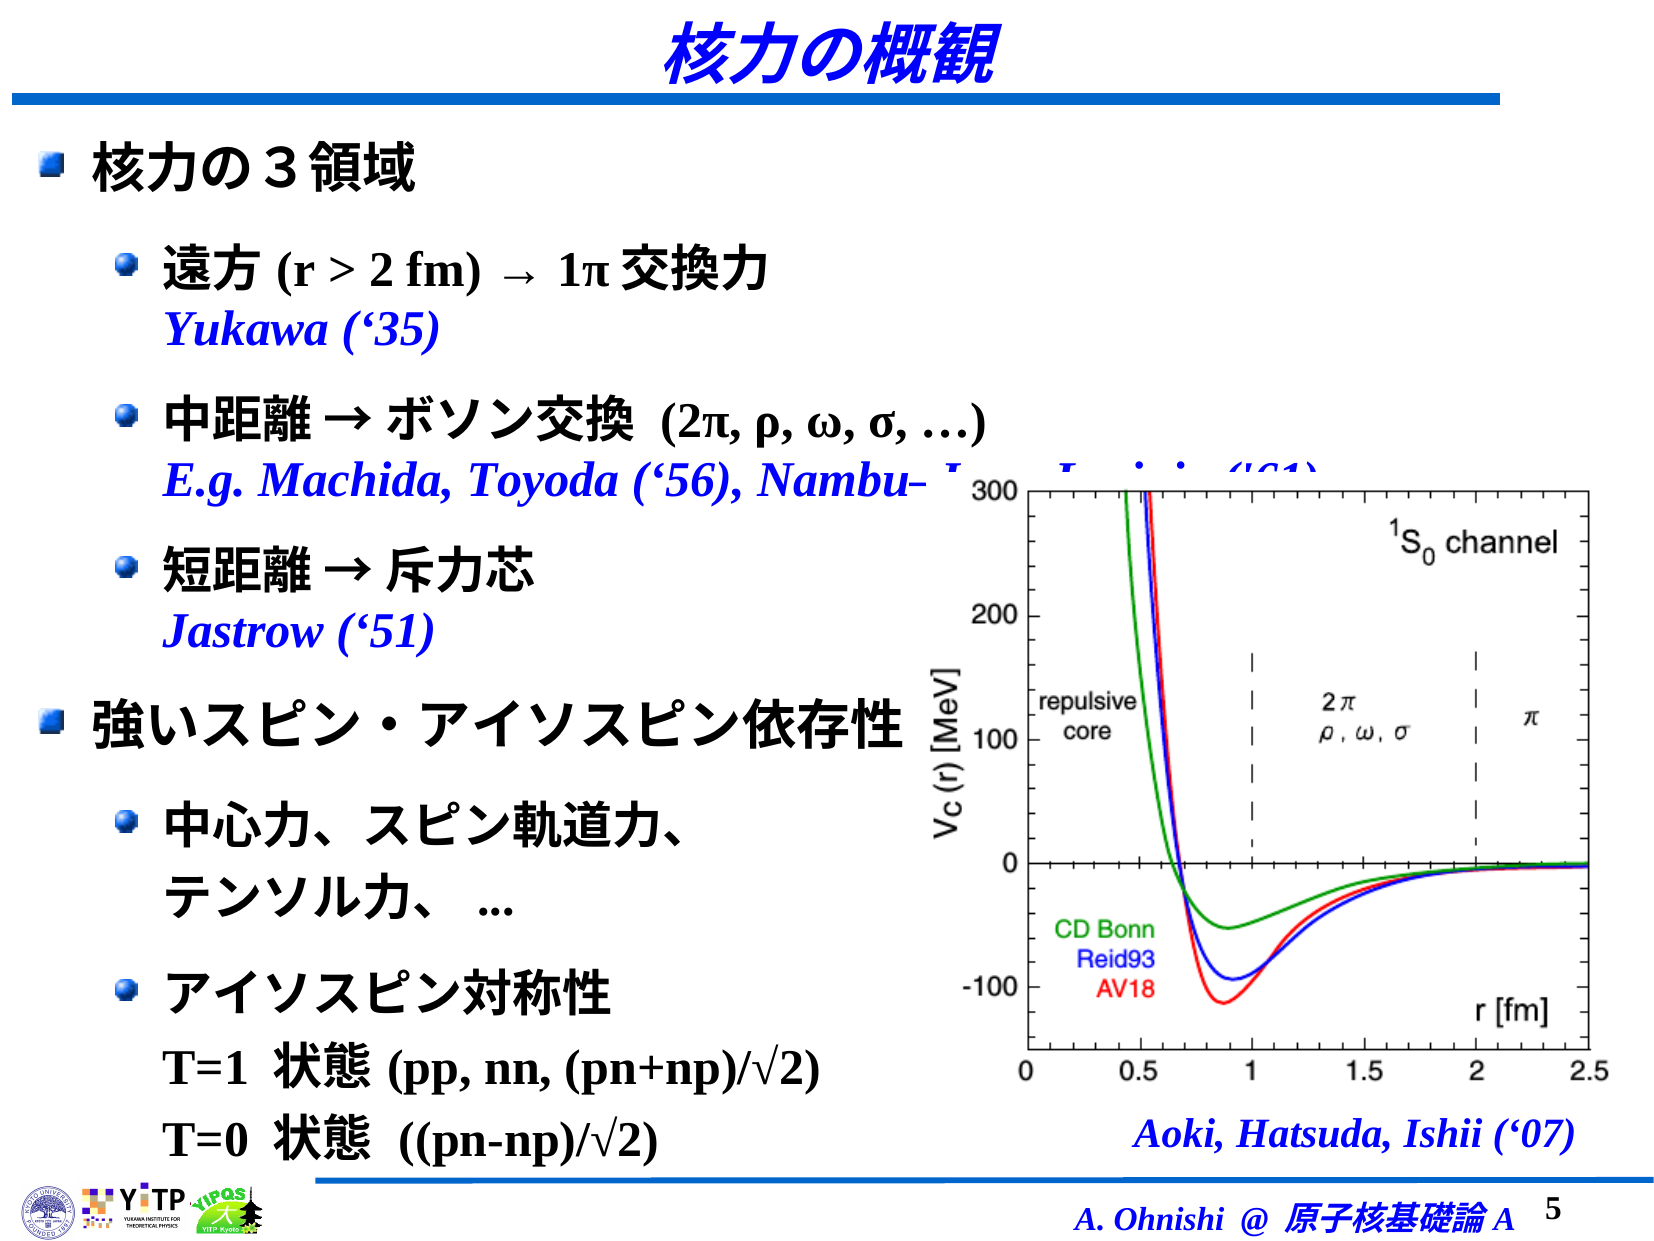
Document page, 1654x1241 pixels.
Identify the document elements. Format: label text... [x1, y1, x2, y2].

picture [926, 472, 1621, 1096]
text_box Aoki, Hatsuda, Ishii (‘07) [1133, 1110, 1607, 1158]
picture [77, 1179, 263, 1234]
list 核力の３領域 遠方(r > 2 fm) → 1π交換力 Yukawa (‘35) 中距離 → ボソン交換 (2π, ρ, ω, σ, …) E.g. Machida, Toyoda (‘56), Nambu–Jona-Lasinio ('61) 短距離 → 斥力芯 Jastrow (‘51) 強いスピン・アイソスピン依存性 中心力、スピン軌道力、 テンソル力、... アイソスピン対称性 T=1 状態(pp, nn, (pn+np)/√2) T=0 状態 ((pn-np)/√2) [20, 124, 1621, 1137]
title 核力の概観 [0, 0, 1654, 99]
picture [20, 1185, 76, 1241]
